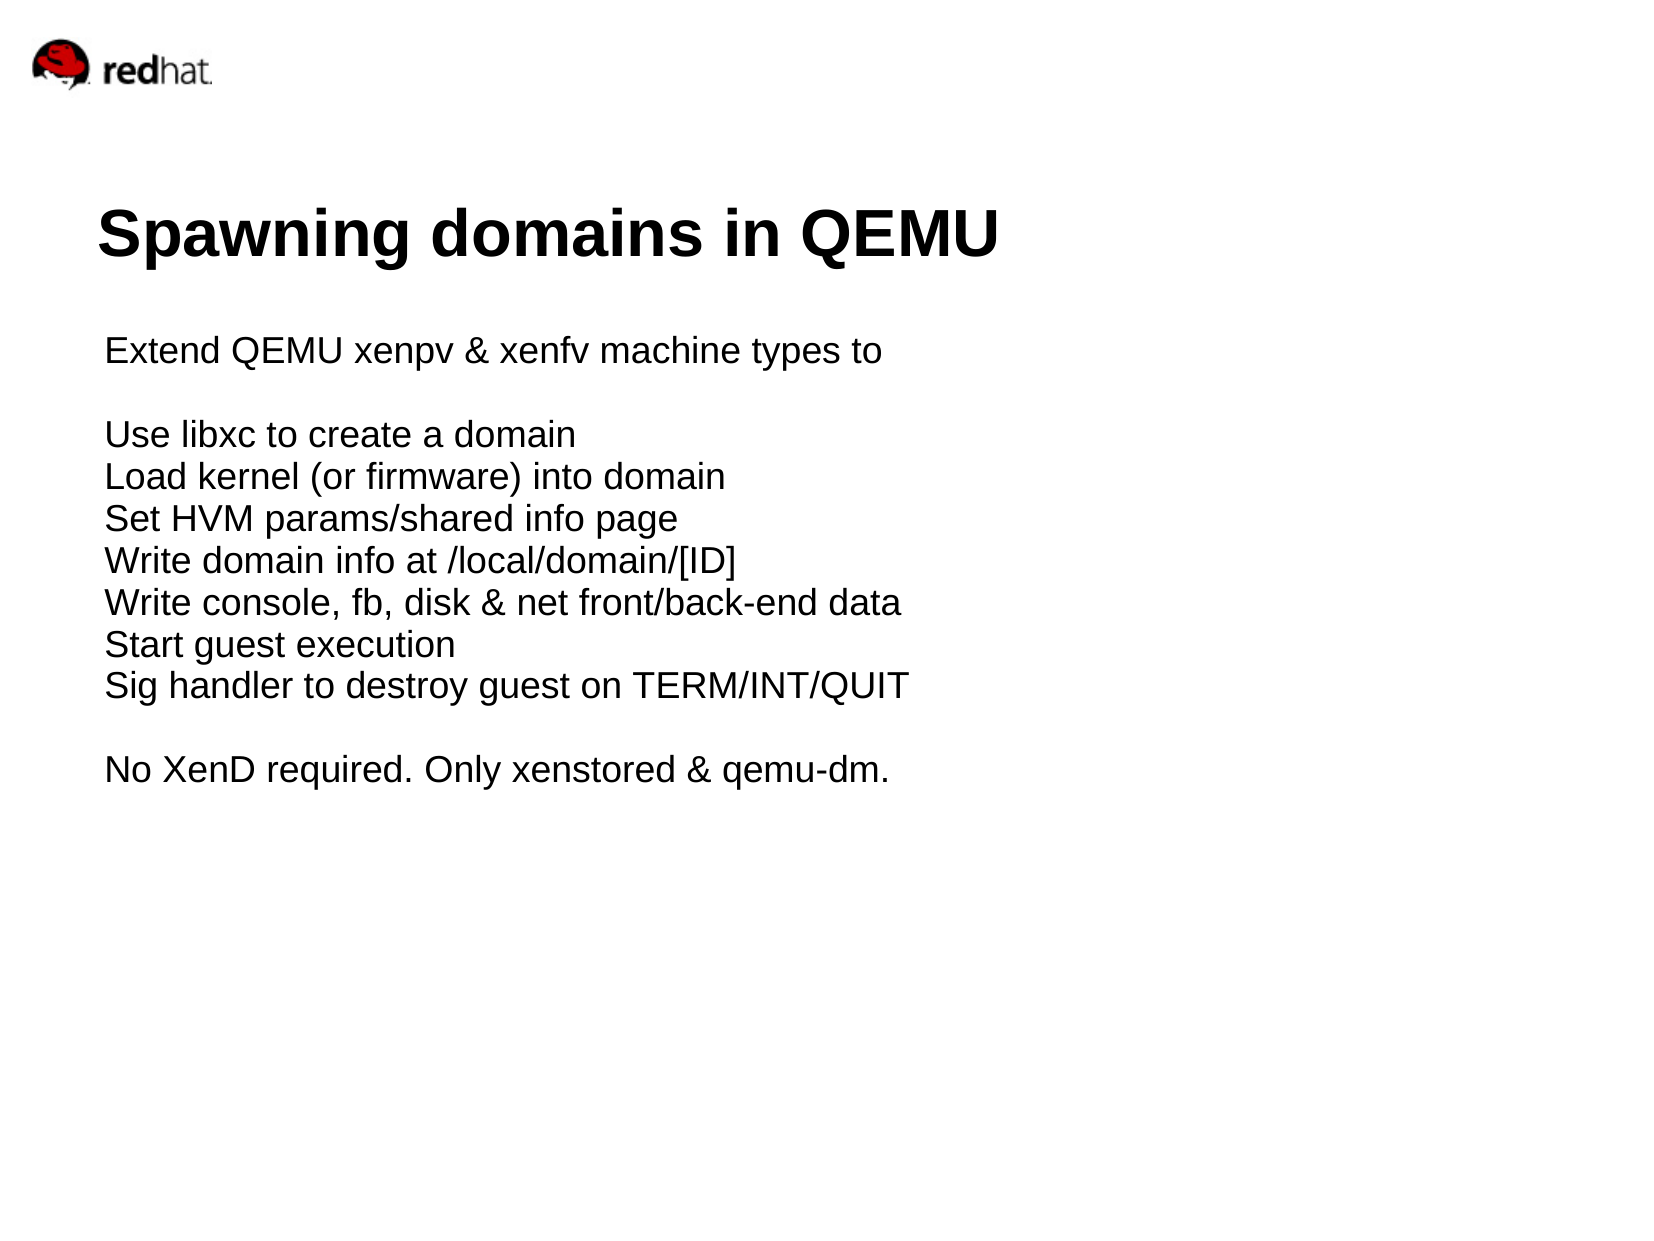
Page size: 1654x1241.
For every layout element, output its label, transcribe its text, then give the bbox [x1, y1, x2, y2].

picture [31, 37, 212, 98]
title Spawning domains in QEMU [79, 159, 1485, 308]
list Extend QEMU xenpv & xenfv machine types to Use libxc to create a domain Load kernel (or firmware) into domain Set HVM params/shared info page Write domain info at /local/domain/[ID] Write console, fb, disk & net front/back-end data Start guest execution Sig handler to destroy guest on TERM/INT/QUIT No XenD required. Only xenstored & qemu-dm. [104, 329, 1510, 1062]
